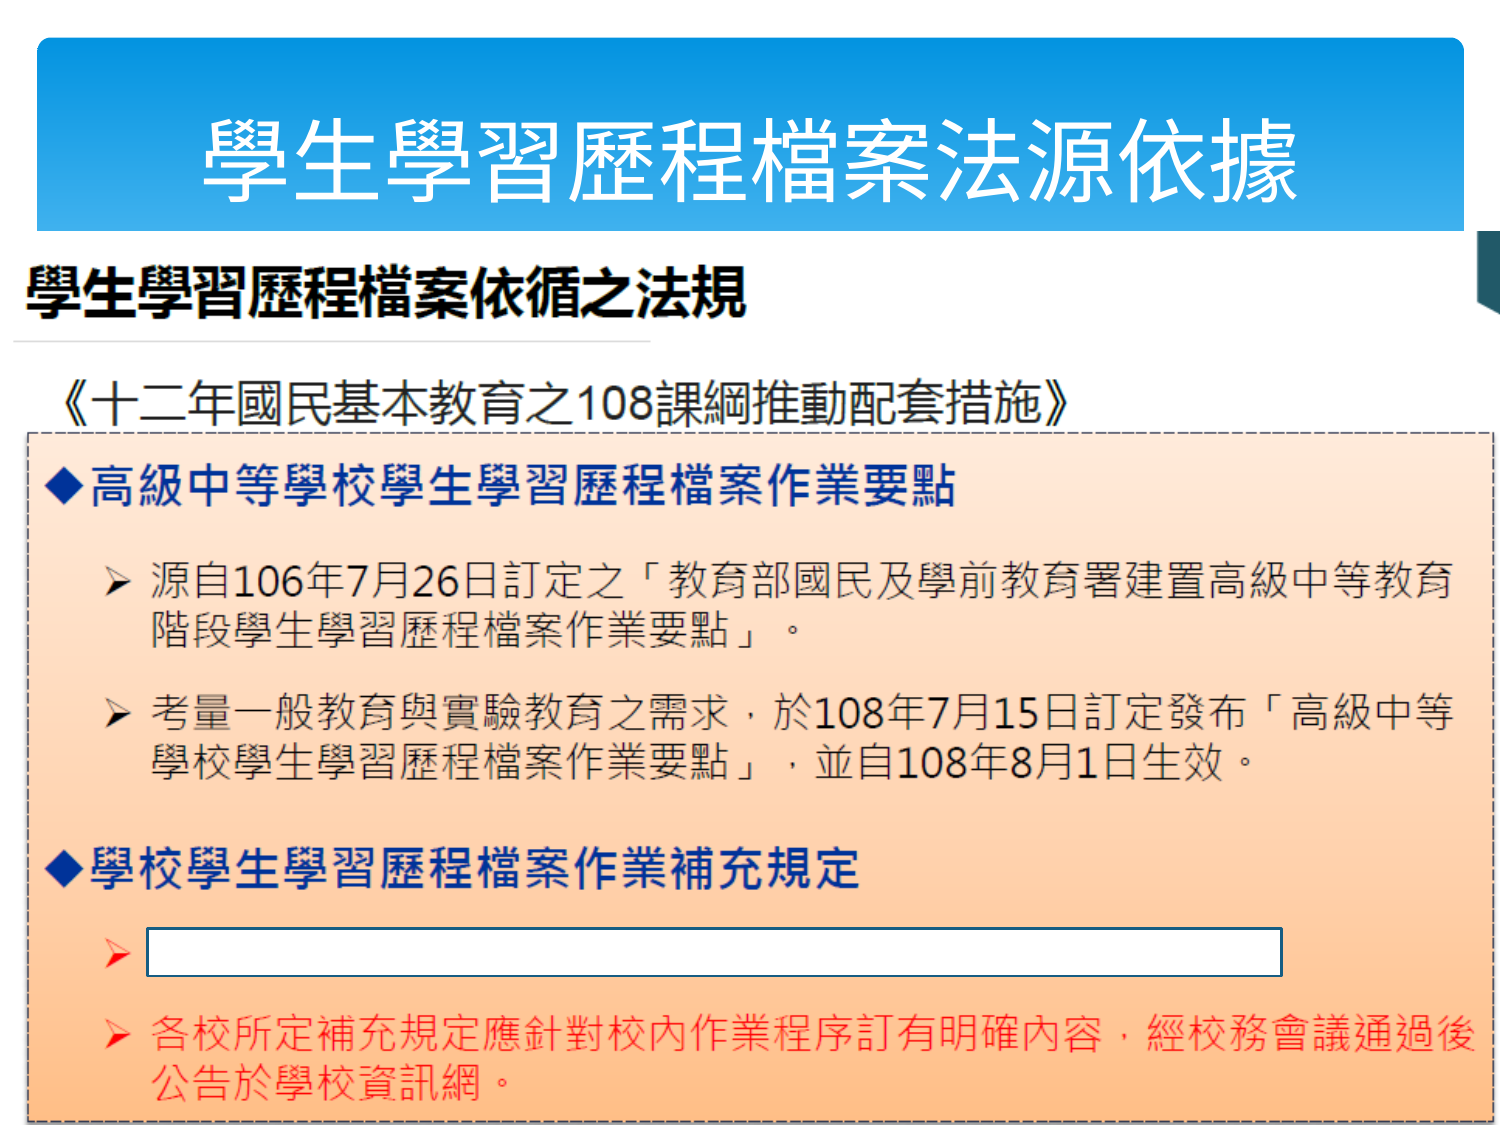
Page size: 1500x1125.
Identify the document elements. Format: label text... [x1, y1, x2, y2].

title 學生學習歷程檔案法源依據 [75, 55, 1426, 231]
text_box [148, 929, 1282, 976]
picture [1, 231, 1500, 1125]
